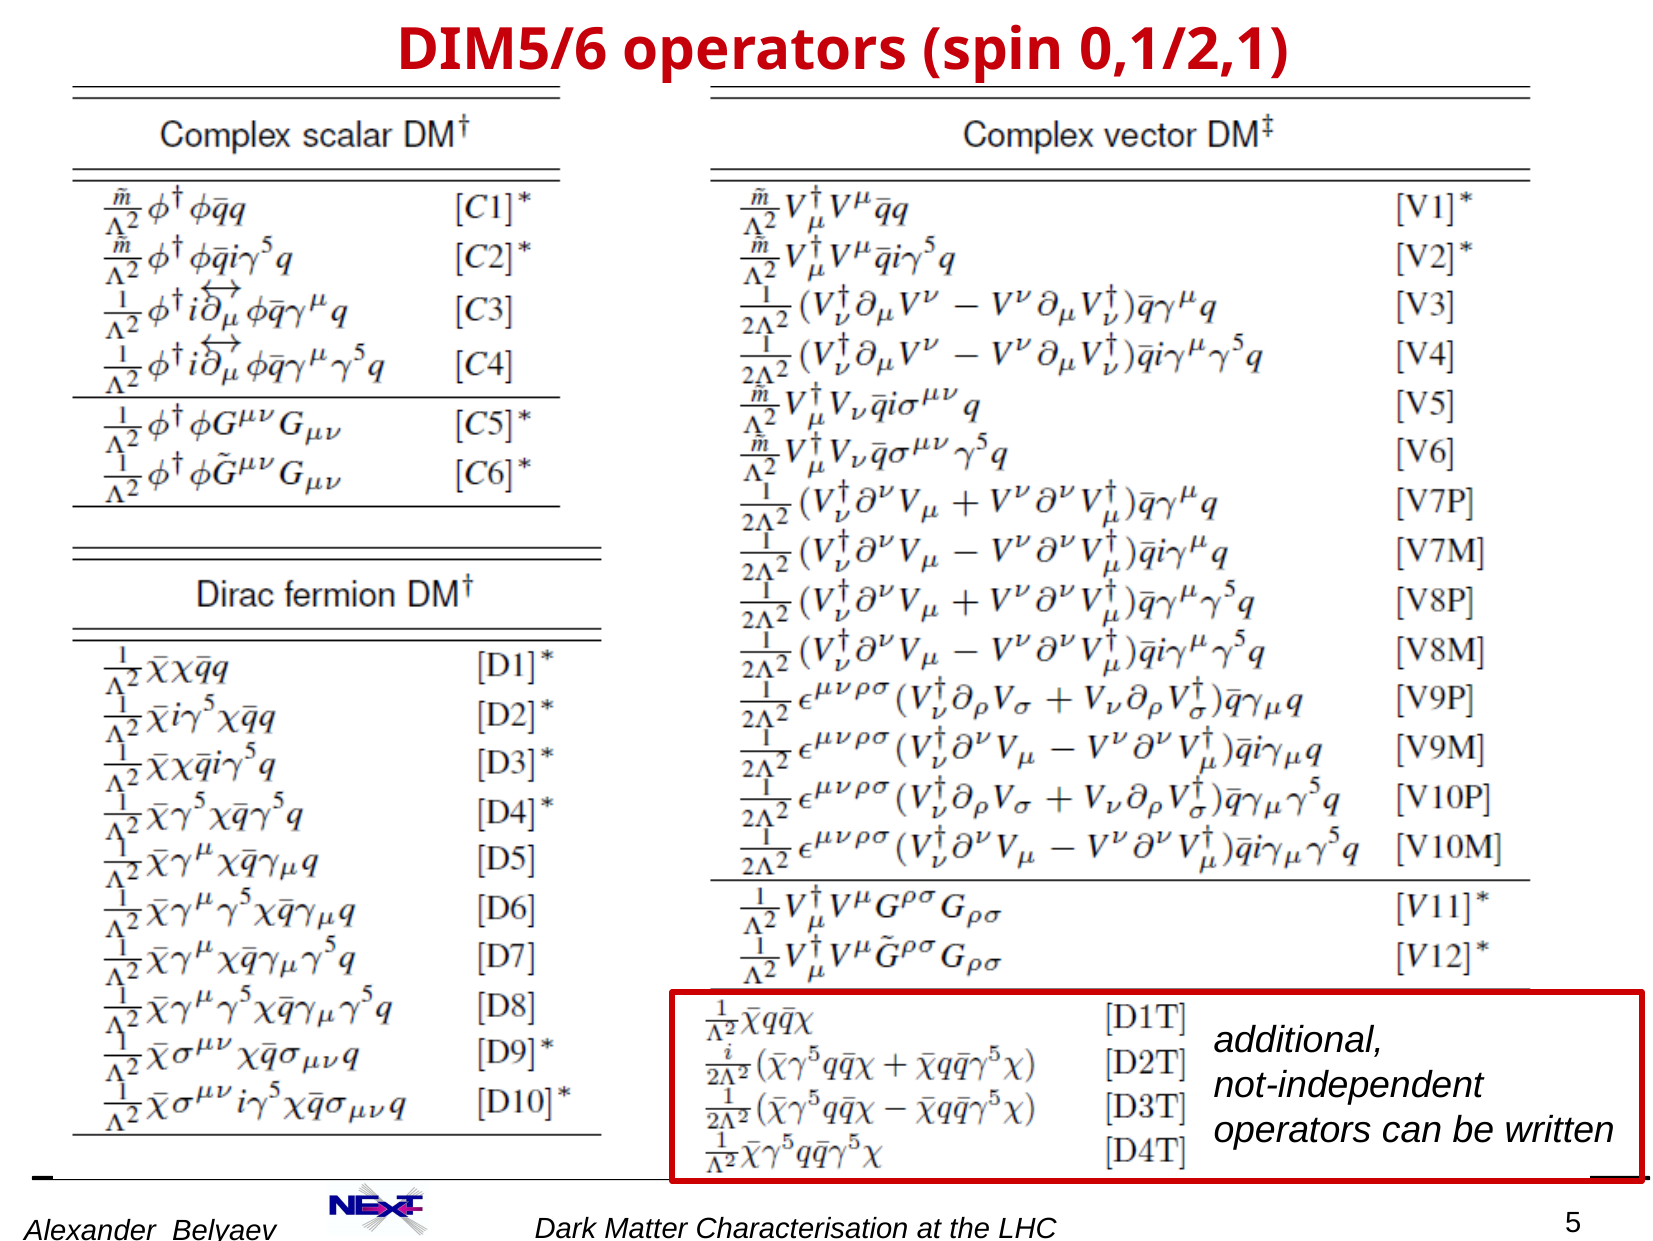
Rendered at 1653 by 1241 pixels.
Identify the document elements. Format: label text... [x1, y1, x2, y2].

picture [327, 1181, 429, 1236]
text_box additional, not-independent operators can be written [1198, 1007, 1636, 1158]
title DIM5/6 operators (spin 0,1/2,1) [106, 6, 1595, 88]
picture [675, 995, 1590, 1178]
picture [53, 86, 1590, 1179]
